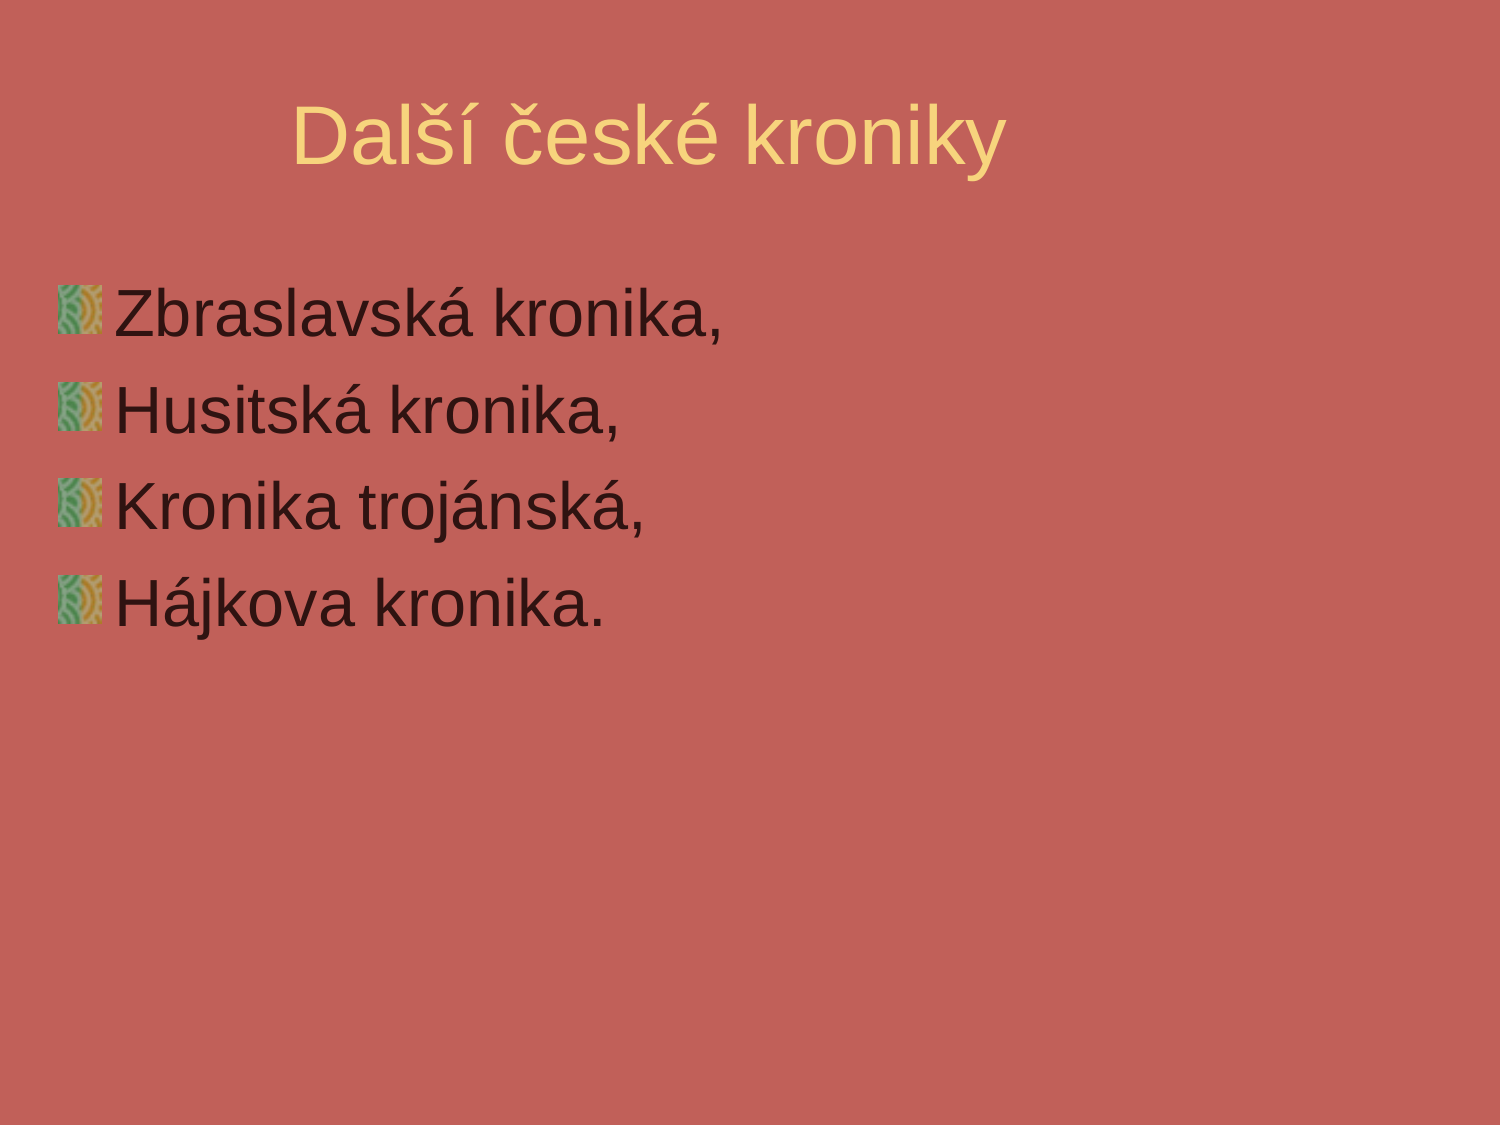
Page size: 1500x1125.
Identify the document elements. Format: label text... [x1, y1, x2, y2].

list Zbraslavská kronika, Husitská kronika, Kronika trojánská, Hájkova kronika. [43, 262, 1255, 1001]
title Další české kroniky [35, 37, 1263, 225]
